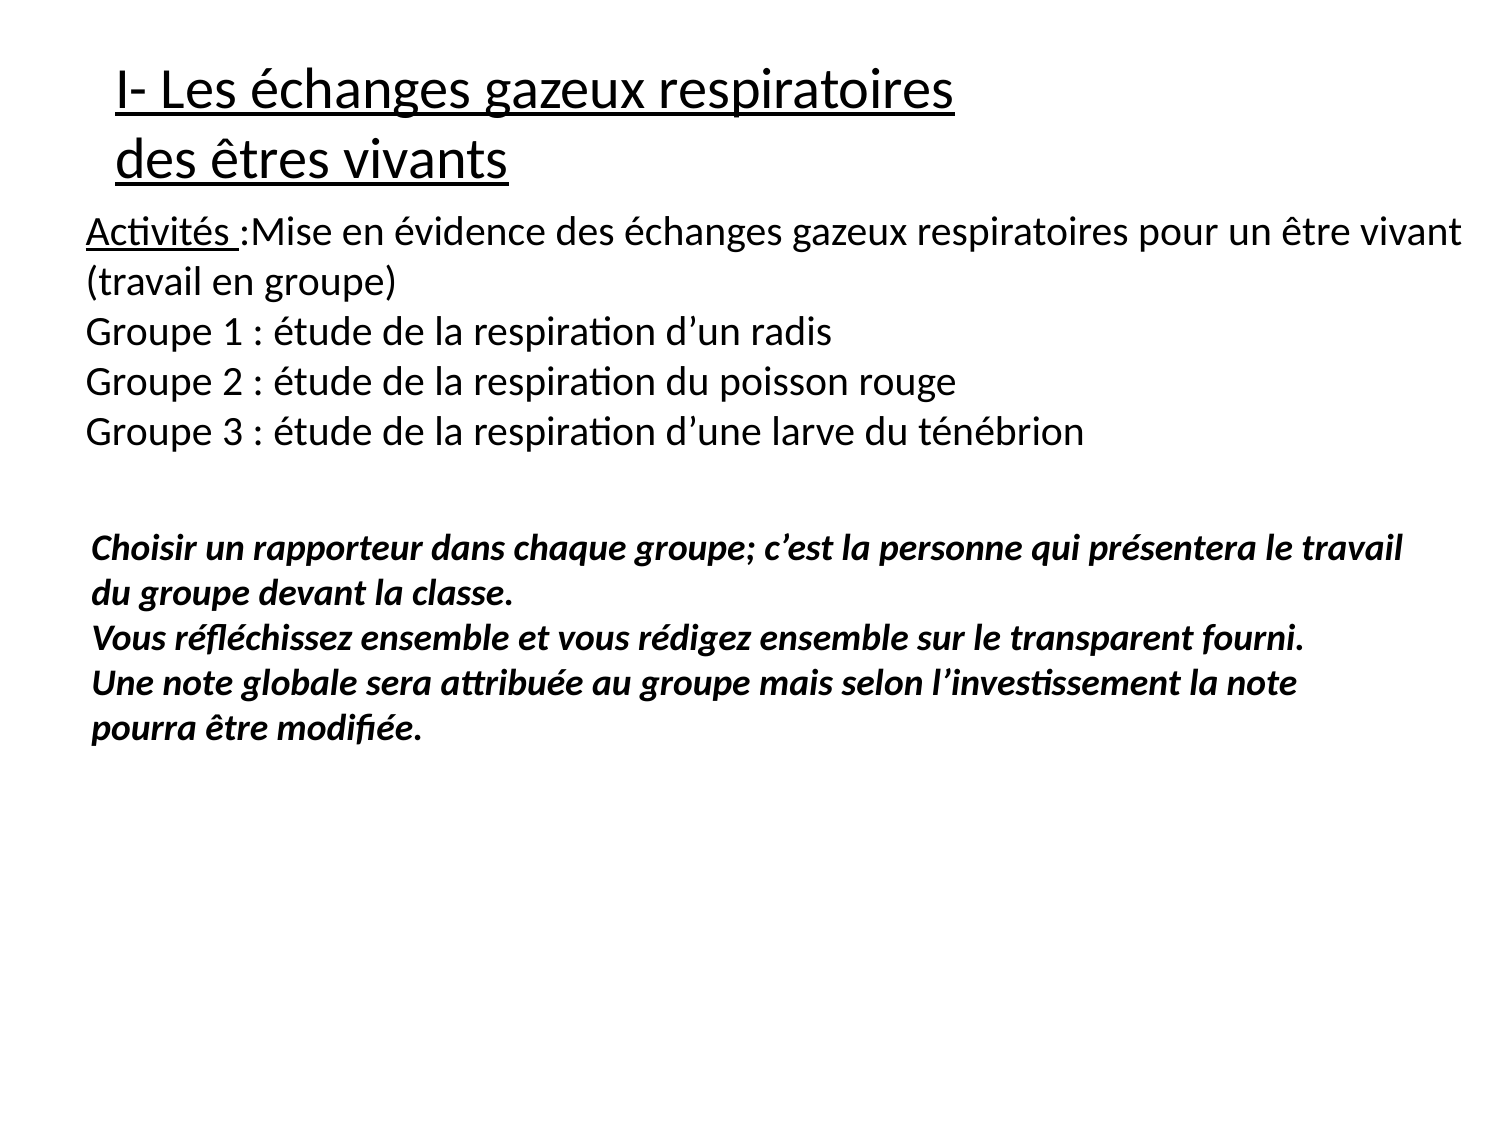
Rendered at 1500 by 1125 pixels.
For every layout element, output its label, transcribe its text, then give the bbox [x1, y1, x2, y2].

text_box Activités :Mise en évidence des échanges gazeux respiratoires pour un être vivant (travail en groupe) Groupe 1 : étude de la respiration d’un radis Groupe 2 : étude de la respiration du poisson rouge Groupe 3 : étude de la respiration d’une larve du ténébrion [70, 196, 1500, 480]
text_box Choisir un rapporteur dans chaque groupe; c’est la personne qui présentera le travail du groupe devant la classe. Vous réfléchissez ensemble et vous rédigez ensemble sur le transparent fourni. Une note globale sera attribuée au groupe mais selon l’investissement la note pourra être modifiée. [76, 515, 1424, 756]
text_box I- Les échanges gazeux respiratoires des êtres vivants [100, 42, 1058, 138]
